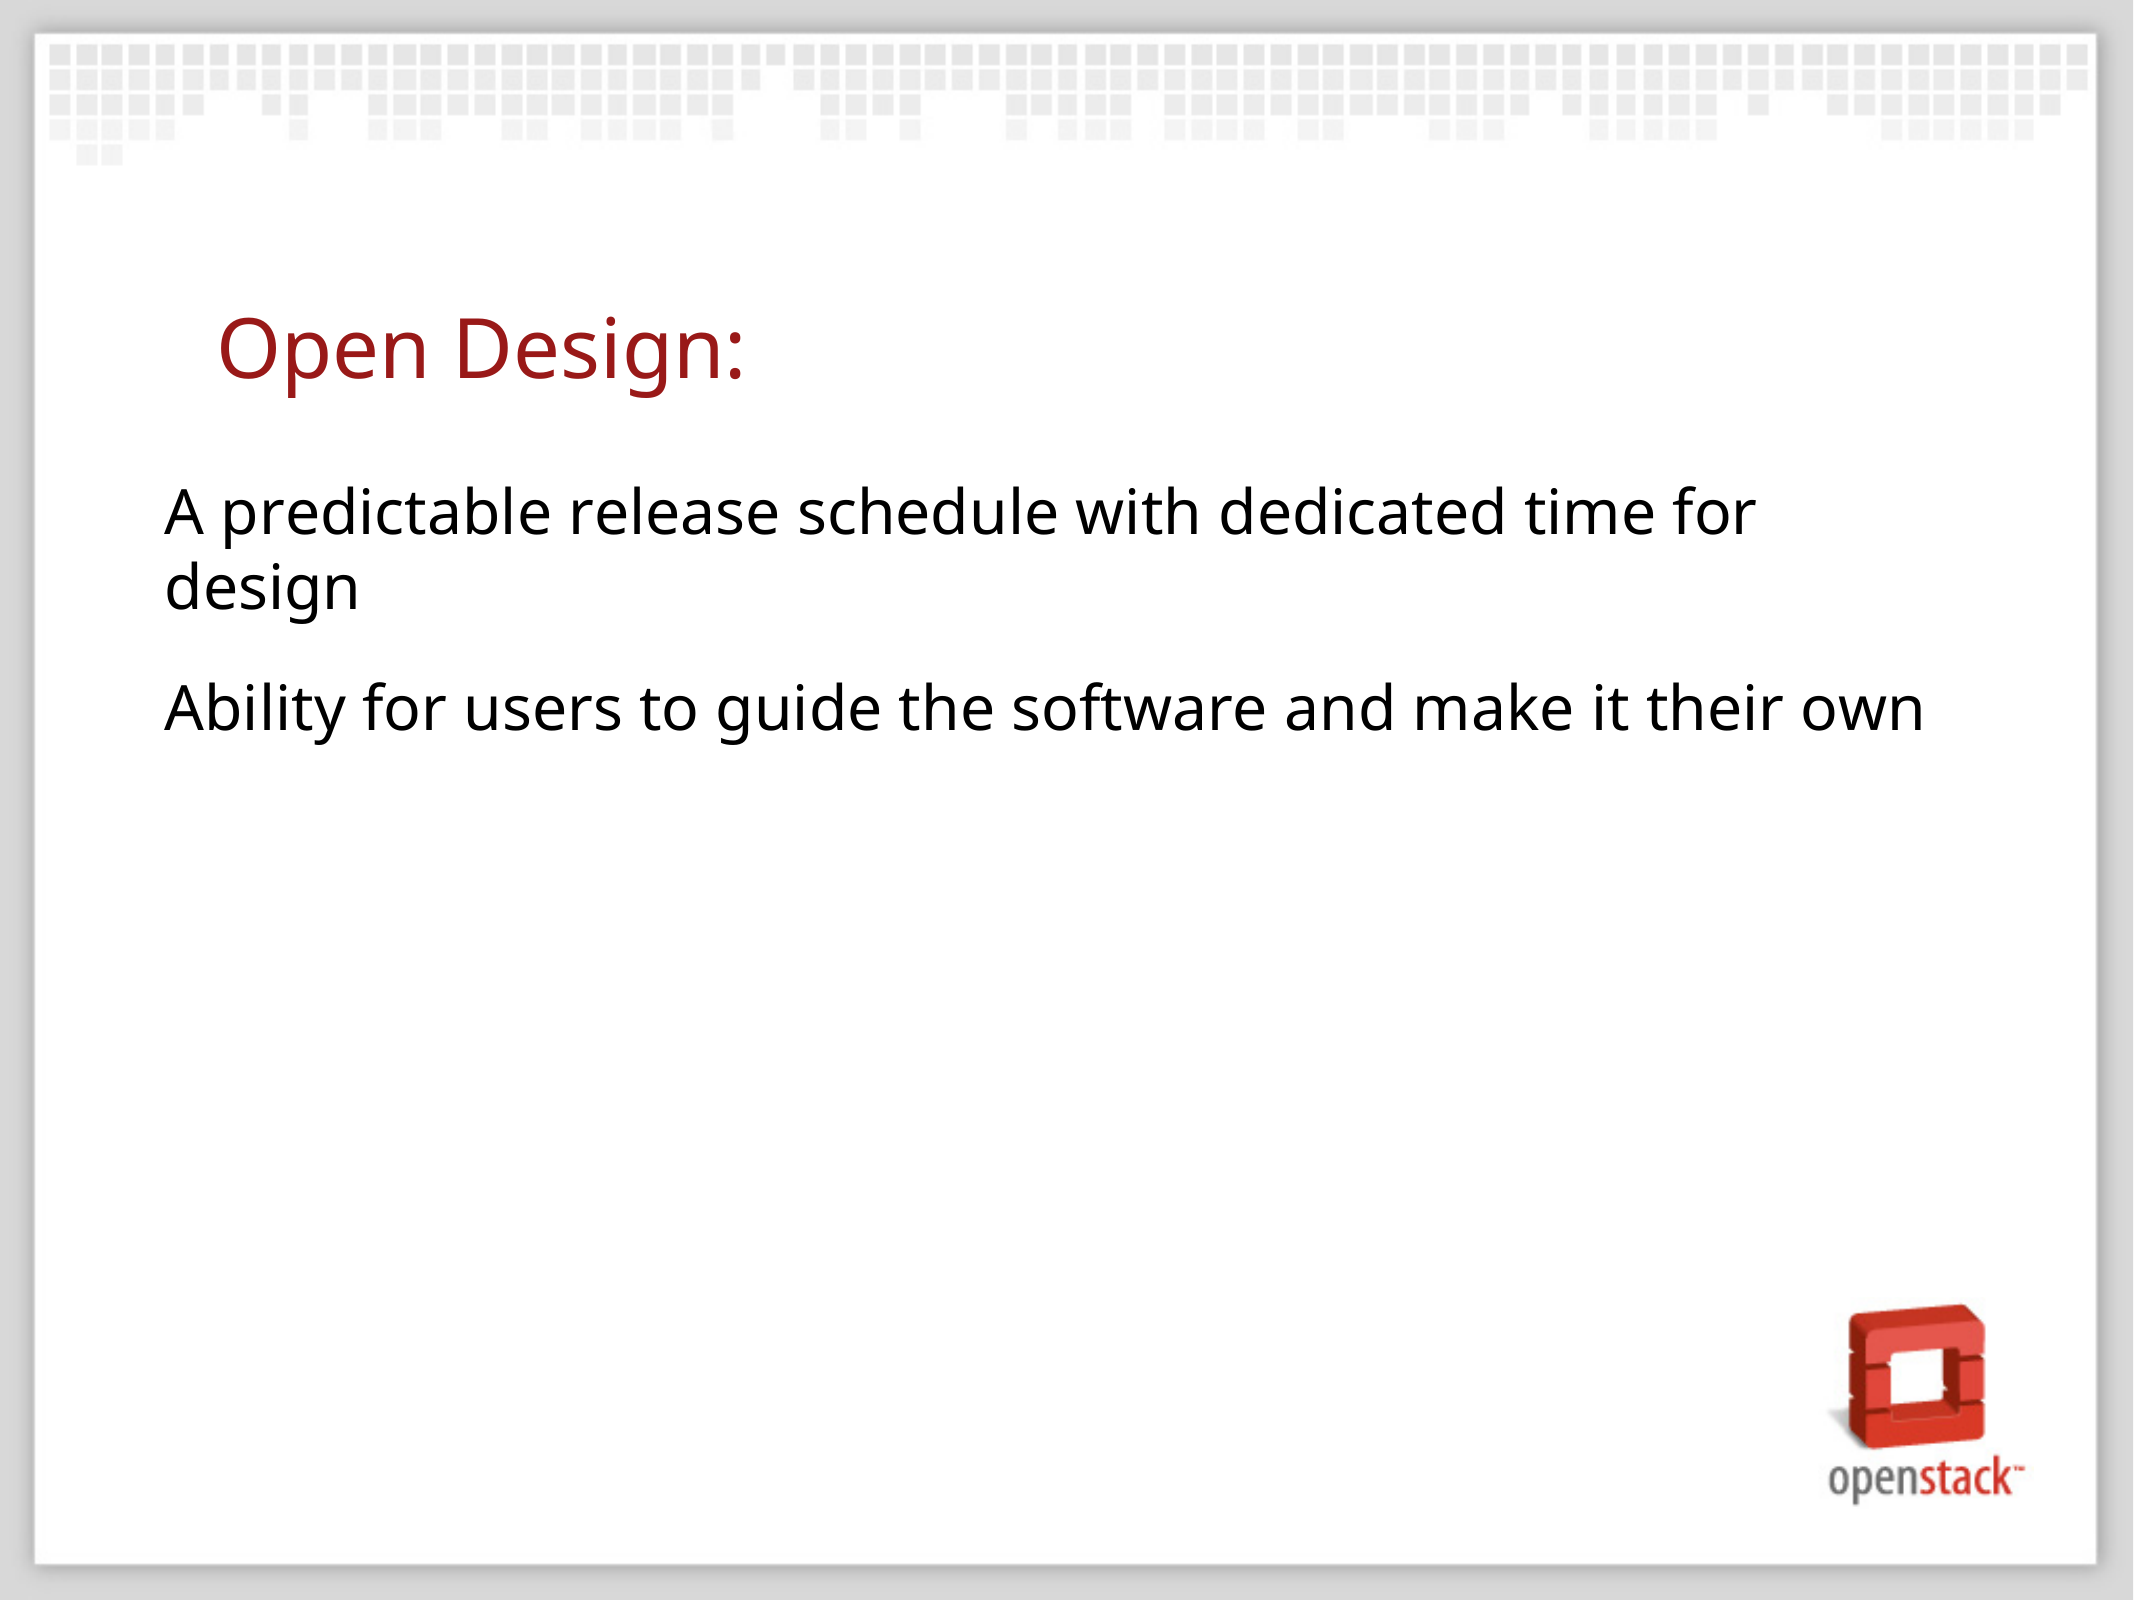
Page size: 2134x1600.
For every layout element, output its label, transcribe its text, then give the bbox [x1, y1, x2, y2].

text_box A predictable release schedule with dedicated time for design Ability for users to guide the software and make it their own [150, 465, 1988, 1103]
picture [0, 0, 2134, 1600]
title Open Design: [208, 199, 1925, 465]
